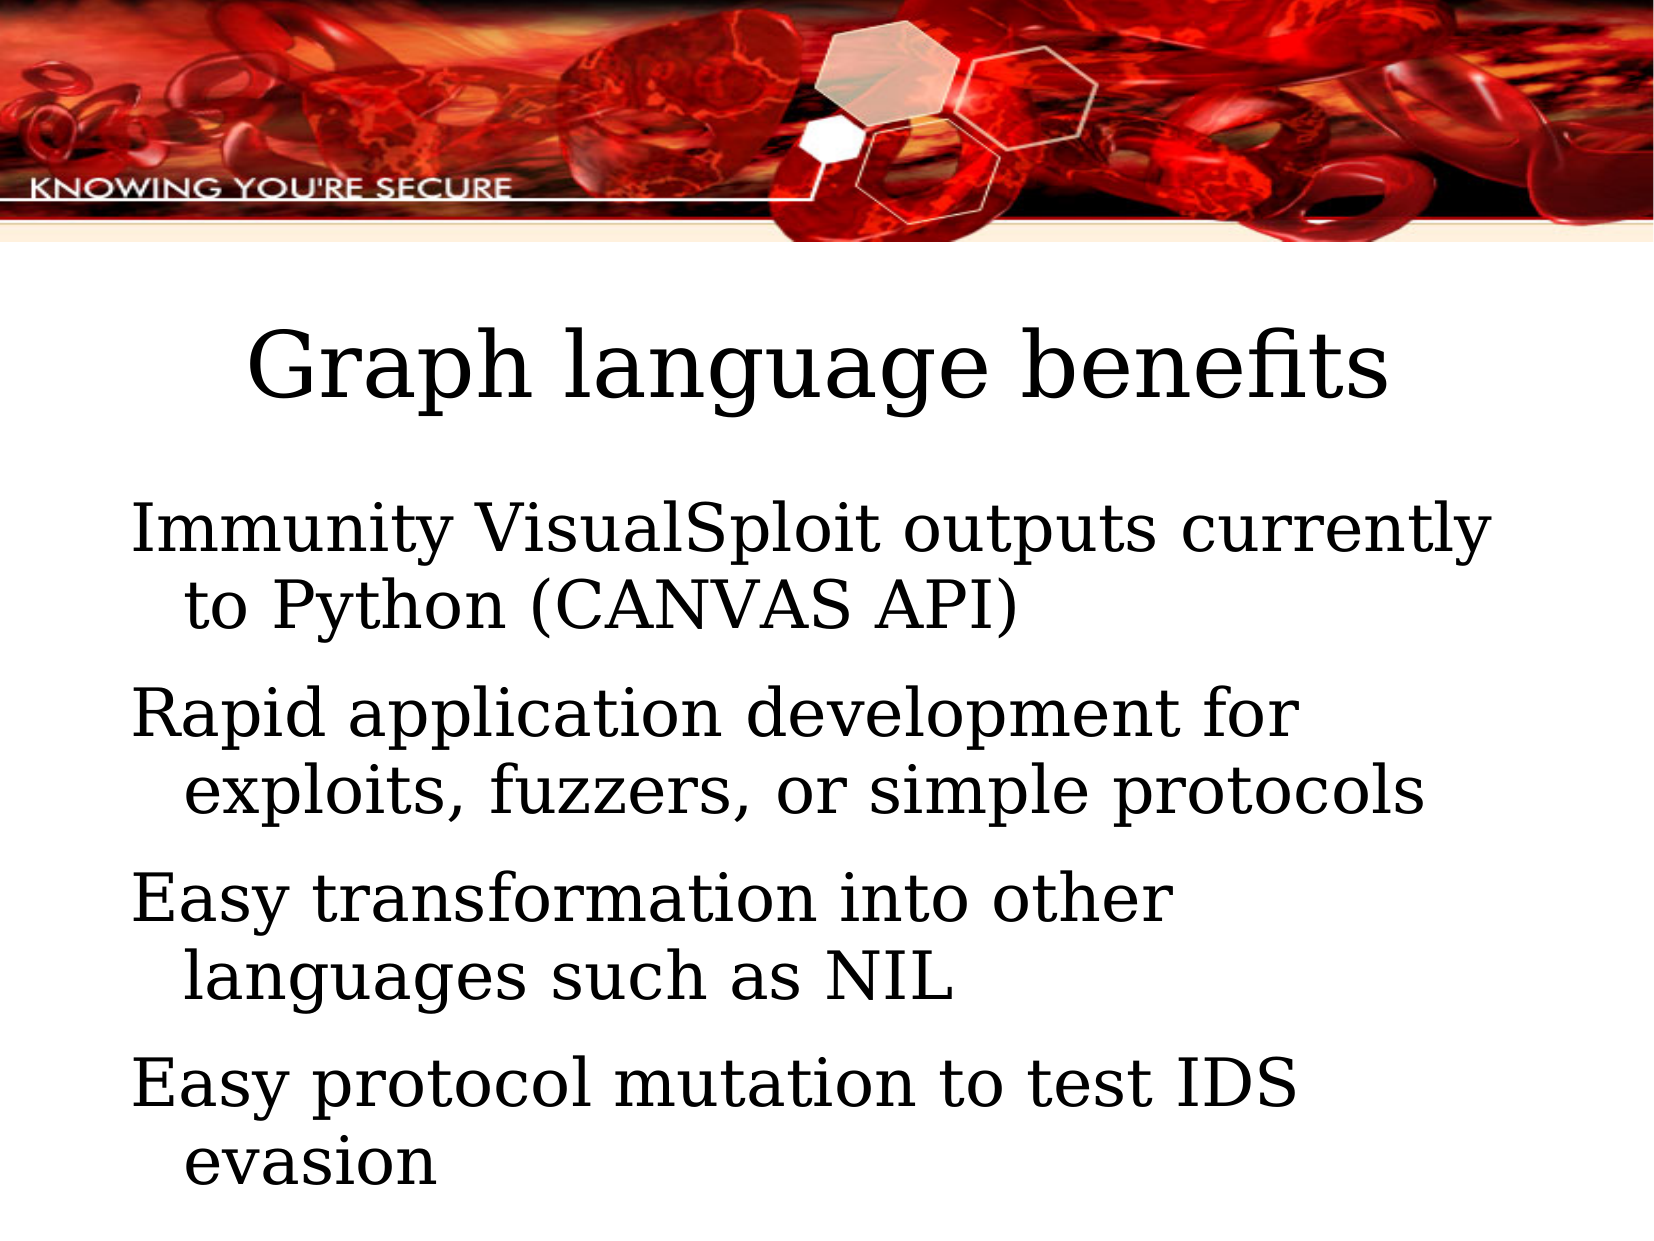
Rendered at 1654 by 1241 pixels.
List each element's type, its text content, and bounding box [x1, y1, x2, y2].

list Immunity VisualSploit outputs currently to Python (CANVAS API) Rapid application development for exploits, fuzzers, or simple protocols Easy transformation into other languages such as NIL Easy protocol mutation to test IDS evasion [112, 489, 1525, 1201]
picture [0, 0, 1654, 242]
title Graph language benefits [113, 261, 1526, 470]
